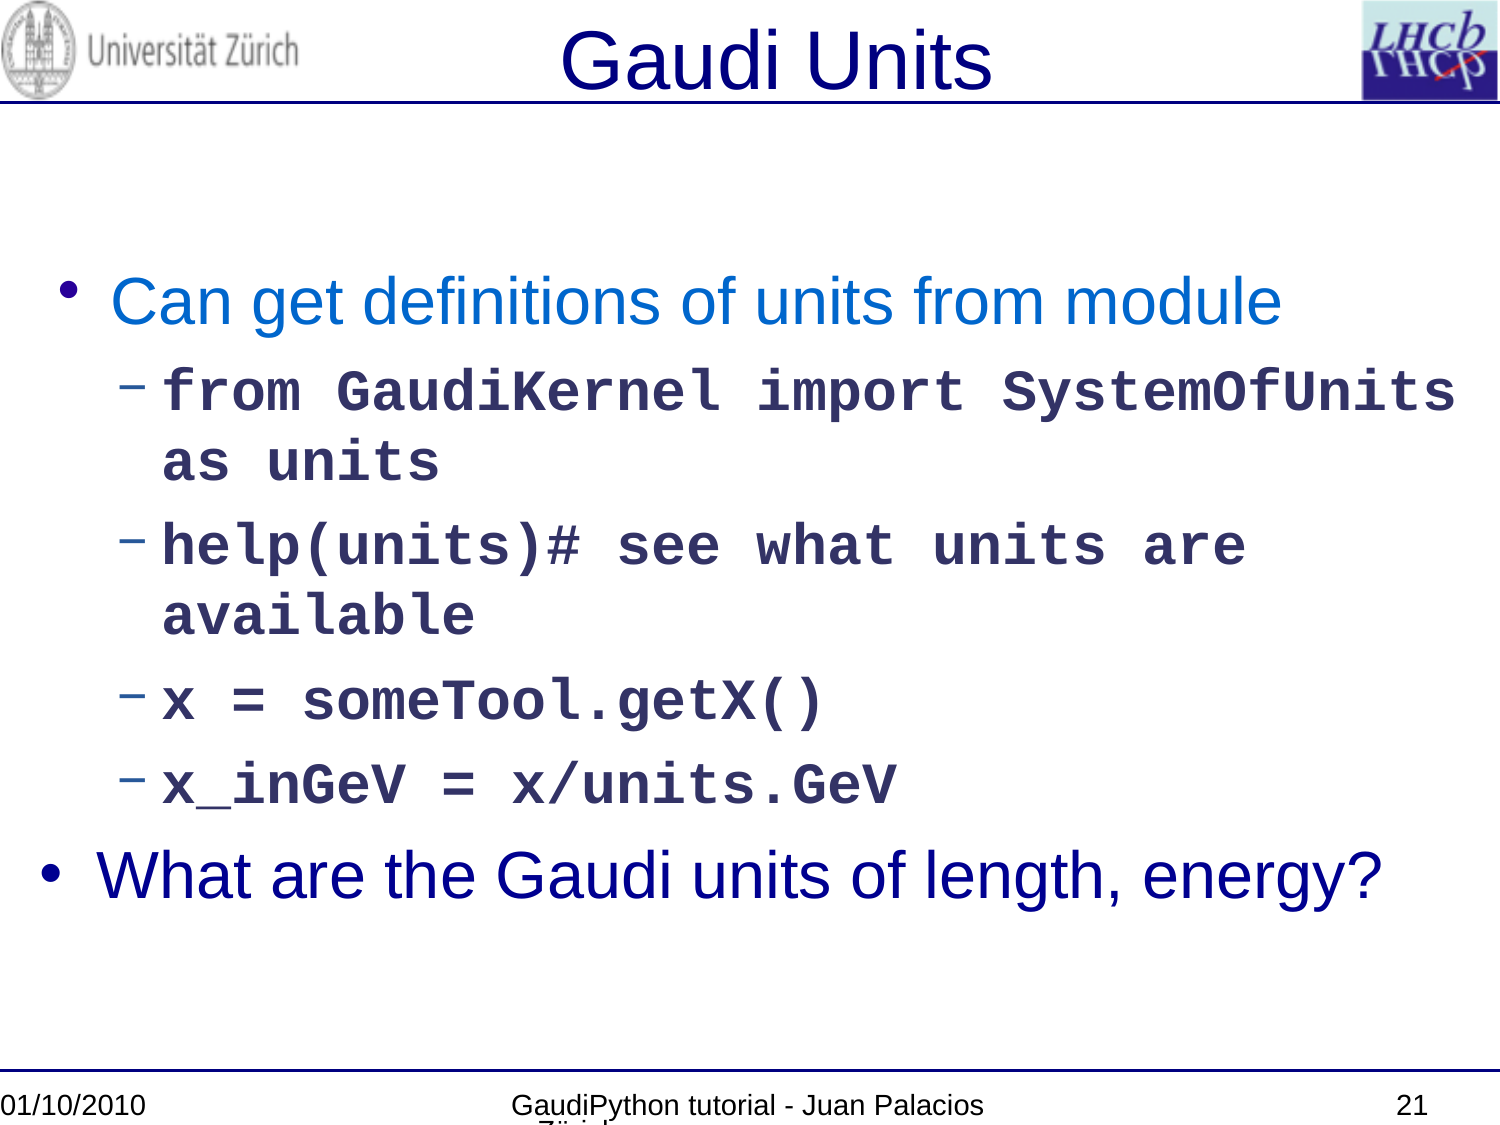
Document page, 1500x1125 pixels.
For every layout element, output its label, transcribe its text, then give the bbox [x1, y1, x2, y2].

list Can get definitions of units from module from GaudiKernel import SystemOfUnits as units help(units)# see what units are available x = someTool.getX() x_inGeV = x/units.GeV What are the Gaudi units of length, energy? [24, 249, 1476, 926]
picture [0, 0, 224, 101]
title Gaudi Units [224, 0, 1300, 114]
picture [1360, 0, 1500, 101]
